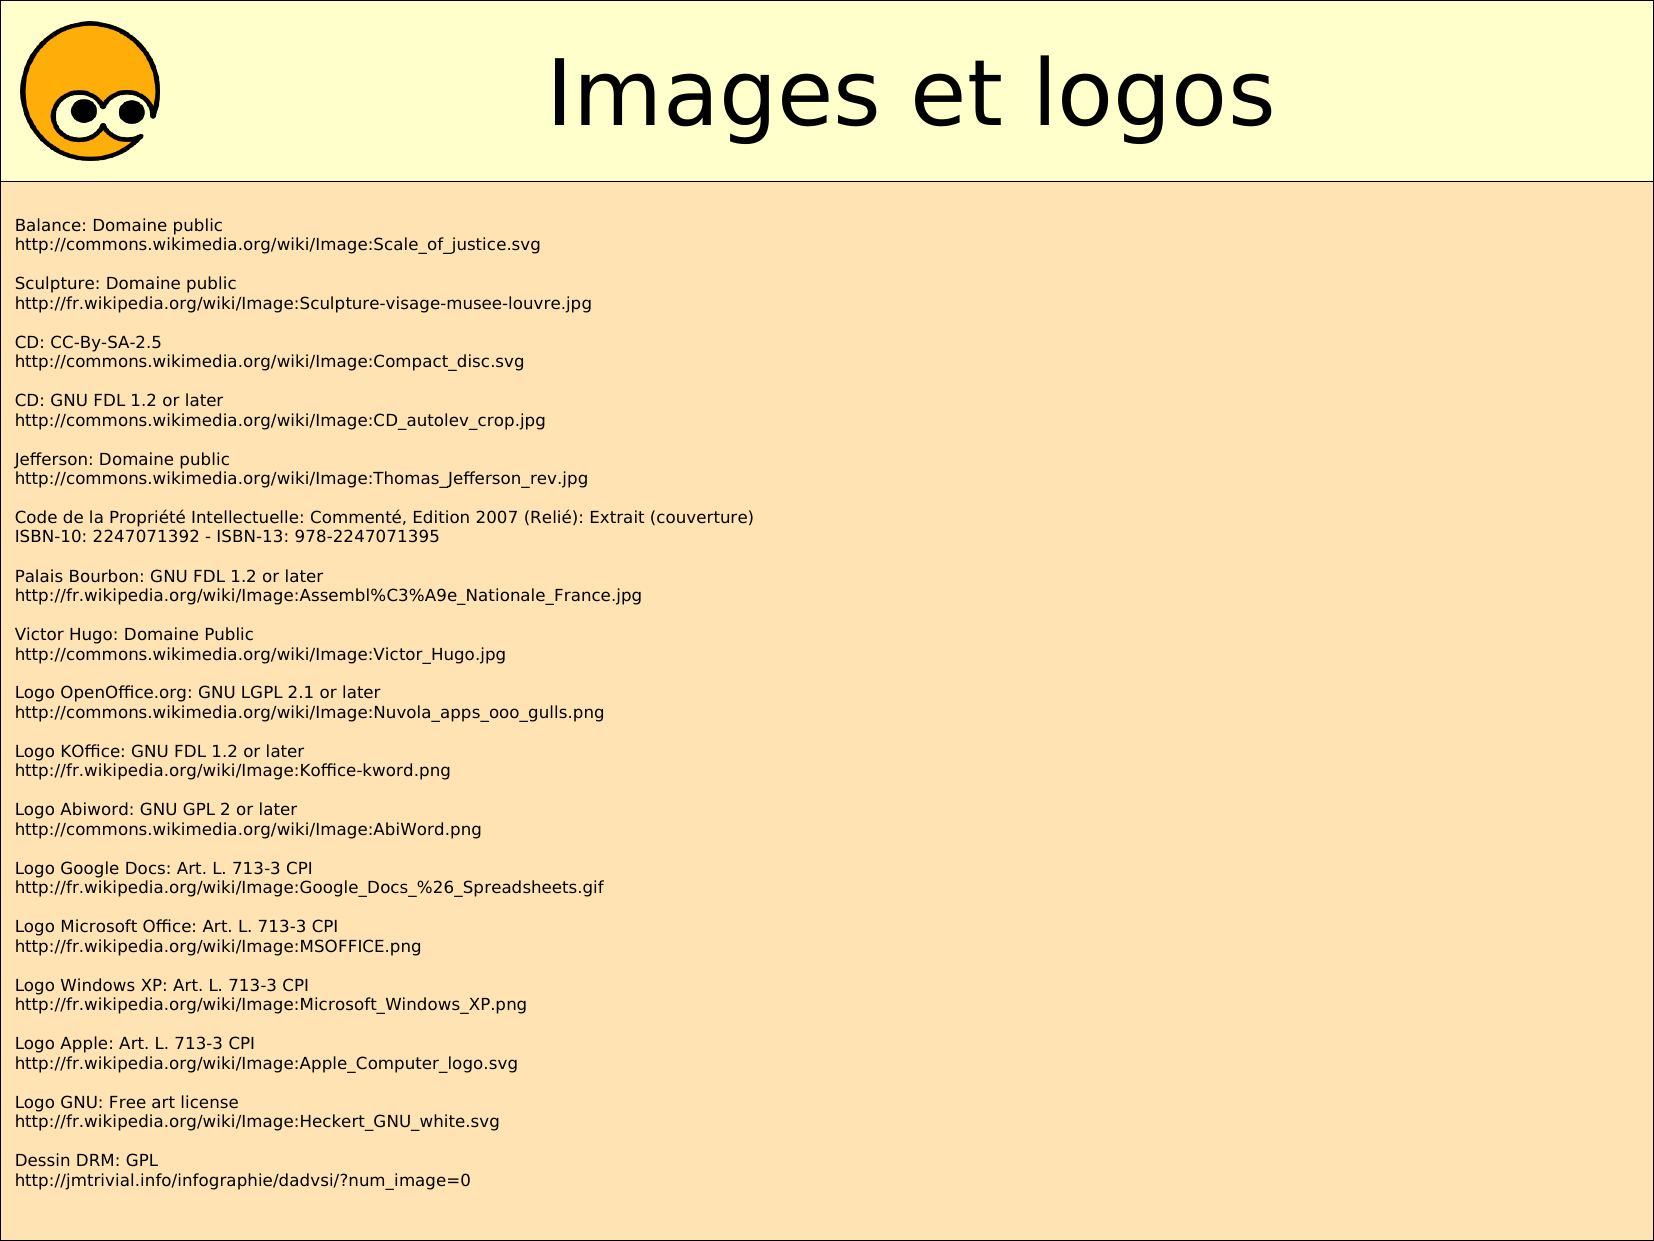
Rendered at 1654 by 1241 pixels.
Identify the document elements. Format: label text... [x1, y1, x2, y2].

text_box Balance: Domaine public http://commons.wikimedia.org/wiki/Image:Scale_of_justice.svg Sculpture: Domaine public http://fr.wikipedia.org/wiki/Image:Sculpture-visage-musee-louvre.jpg CD: CC-By-SA-2.5 http://commons.wikimedia.org/wiki/Image:Compact_disc.svg CD: GNU FDL 1.2 or later http://commons.wikimedia.org/wiki/Image:CD_autolev_crop.jpg Jefferson: Domaine public http://commons.wikimedia.org/wiki/Image:Thomas_Jefferson_rev.jpg Code de la Propriété Intellectuelle: Commenté, Edition 2007 (Relié): Extrait (couverture) ISBN-10: 2247071392 - ISBN-13: 978-2247071395 Palais Bourbon: GNU FDL 1.2 or later http://fr.wikipedia.org/wiki/Image:Assembl%C3%A9e_Nationale_France.jpg Victor Hugo: Domaine Public http://commons.wikimedia.org/wiki/Image:Victor_Hugo.jpg Logo OpenOffice.org: GNU LGPL 2.1 or later http://commons.wikimedia.org/wiki/Image:Nuvola_apps_ooo_gulls.png Logo KOffice: GNU FDL 1.2 or later http://fr.wikipedia.org/wiki/Image:Koffice-kword.png Logo Abiword: GNU GPL 2 or later http://commons.wikimedia.org/wiki/Image:AbiWord.png Logo Google Docs: Art. L. 713-3 CPI http://fr.wikipedia.org/wiki/Image:Google_Docs_%26_Spreadsheets.gif Logo Microsoft Office: Art. L. 713-3 CPI http://fr.wikipedia.org/wiki/Image:MSOFFICE.png Logo Windows XP: Art. L. 713-3 CPI http://fr.wikipedia.org/wiki/Image:Microsoft_Windows_XP.png Logo Apple: Art. L. 713-3 CPI http://fr.wikipedia.org/wiki/Image:Apple_Computer_logo.svg Logo GNU: Free art license http://fr.wikipedia.org/wiki/Image:Heckert_GNU_white.svg Dessin DRM: GPL http://jmtrivial.info/infographie/dadvsi/?num_image=0 [0, 208, 1516, 1218]
picture [20, 21, 160, 161]
title Images et logos [203, 39, 1620, 147]
